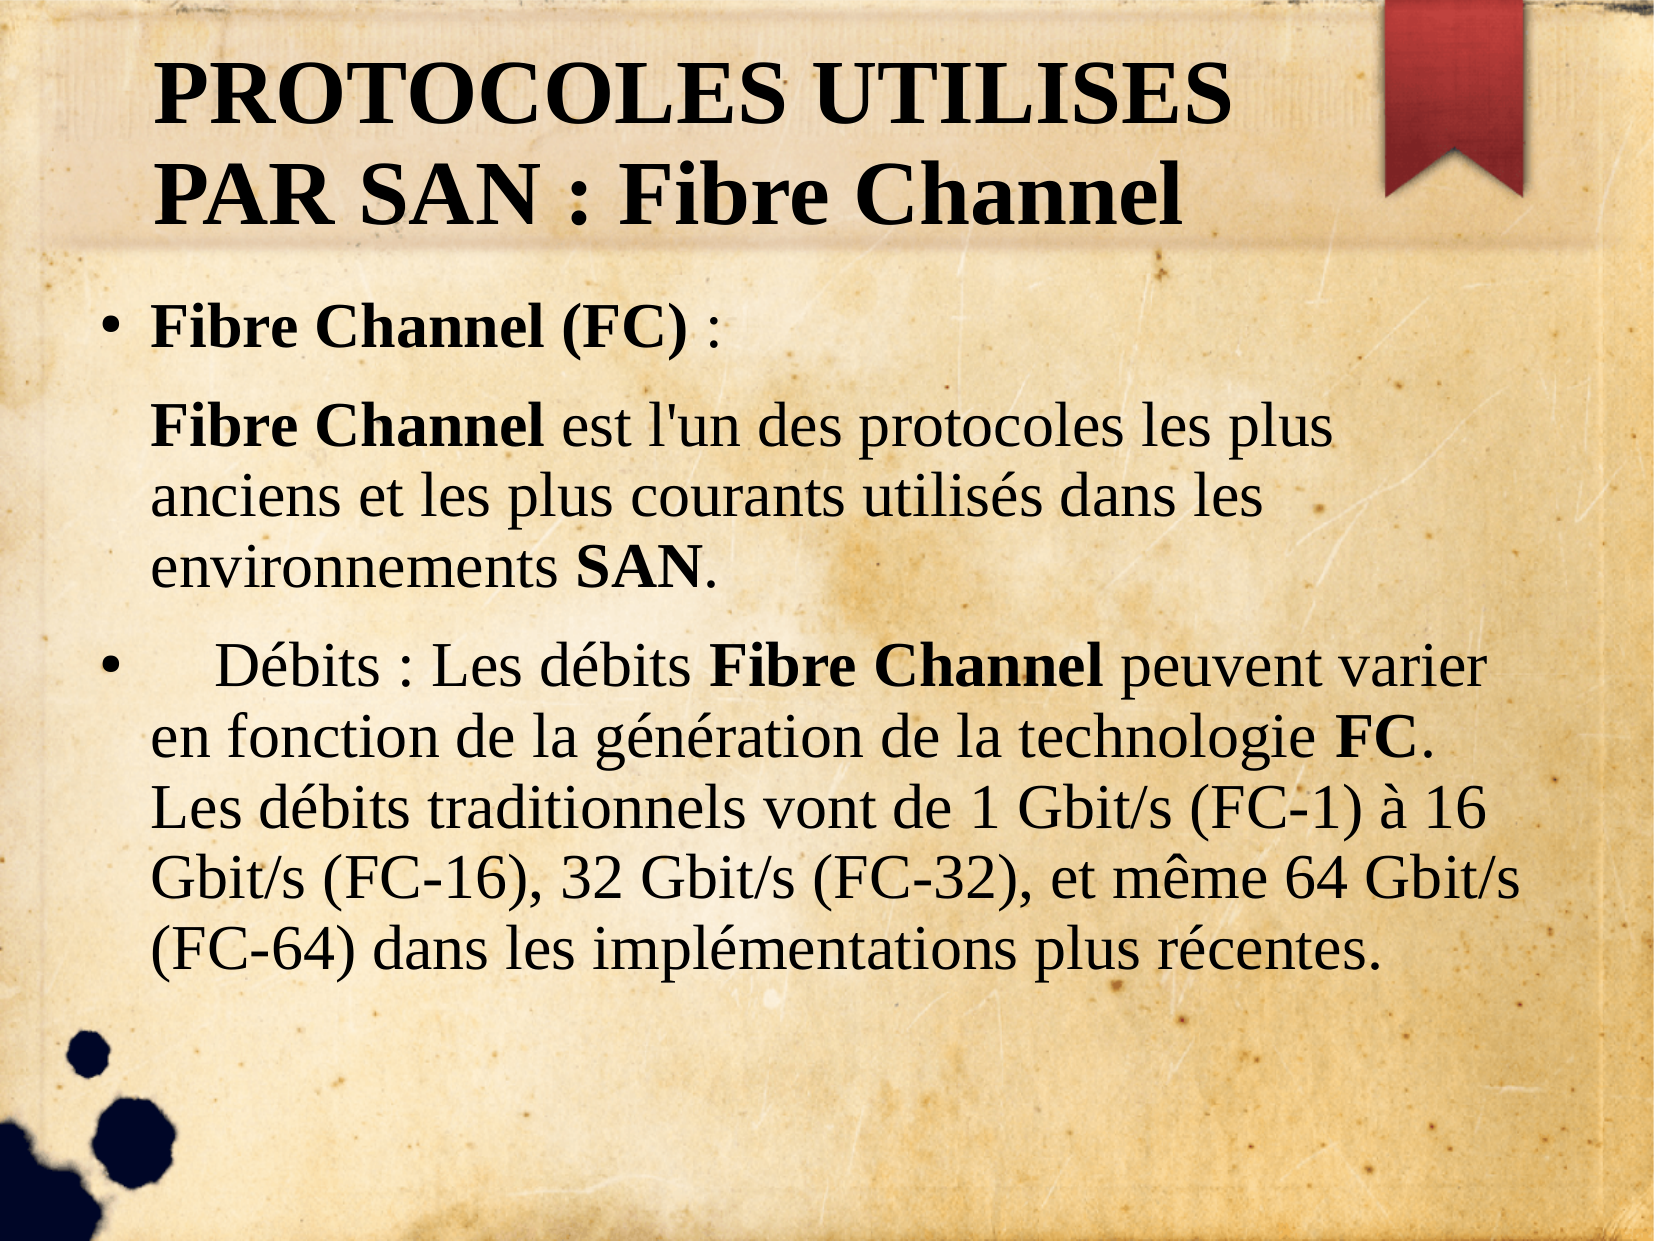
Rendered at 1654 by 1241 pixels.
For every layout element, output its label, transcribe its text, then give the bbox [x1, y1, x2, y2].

title PROTOCOLES UTILISES PAR SAN : Fibre Channel [82, 41, 1347, 245]
picture [0, 0, 1654, 1241]
list Fibre Channel (FC) : Fibre Channel est l'un des protocoles les plus anciens et les plus courants utilisés dans les environnements SAN. Débits : Les débits Fibre Channel peuvent varier en fonction de la génération de la technologie FC. Les débits traditionnels vont de 1 Gbit/s (FC-1) à 16 Gbit/s (FC-16), 32 Gbit/s (FC-32), et même 64 Gbit/s (FC-64) dans les implémentations plus récentes. [82, 290, 1538, 1010]
